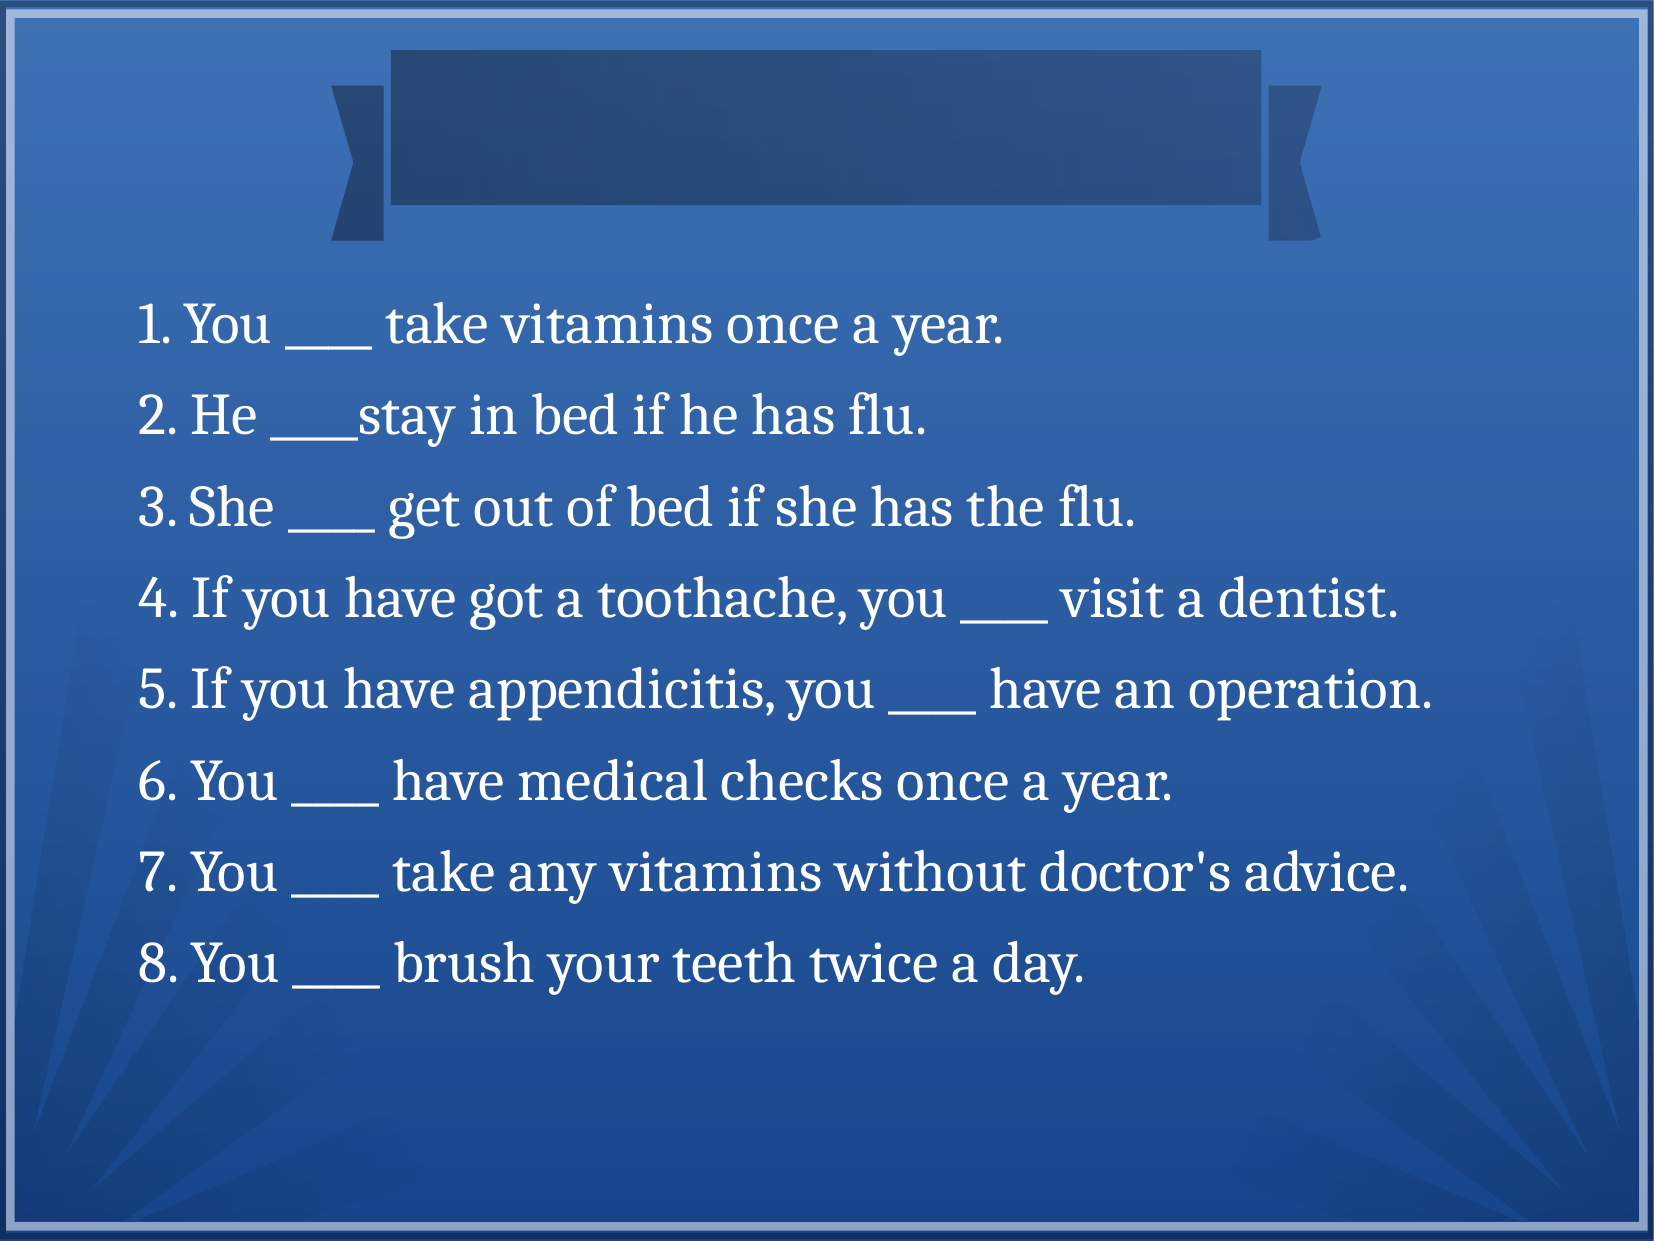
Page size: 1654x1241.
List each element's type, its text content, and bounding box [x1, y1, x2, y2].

list 1. You ____ take vitamins once a year. 2. He ____stay in bed if he has flu. 3. She ____ get out of bed if she has the flu. 4. If you have got a toothache, you ____ visit a dentist. 5. If you have appendicitis, you ____ have an operation. 6. You ____ have medical checks once a year. 7. You ____ take any vitamins without doctor's advice. 8. You ____ brush your teeth twice a day. [82, 290, 1538, 1241]
